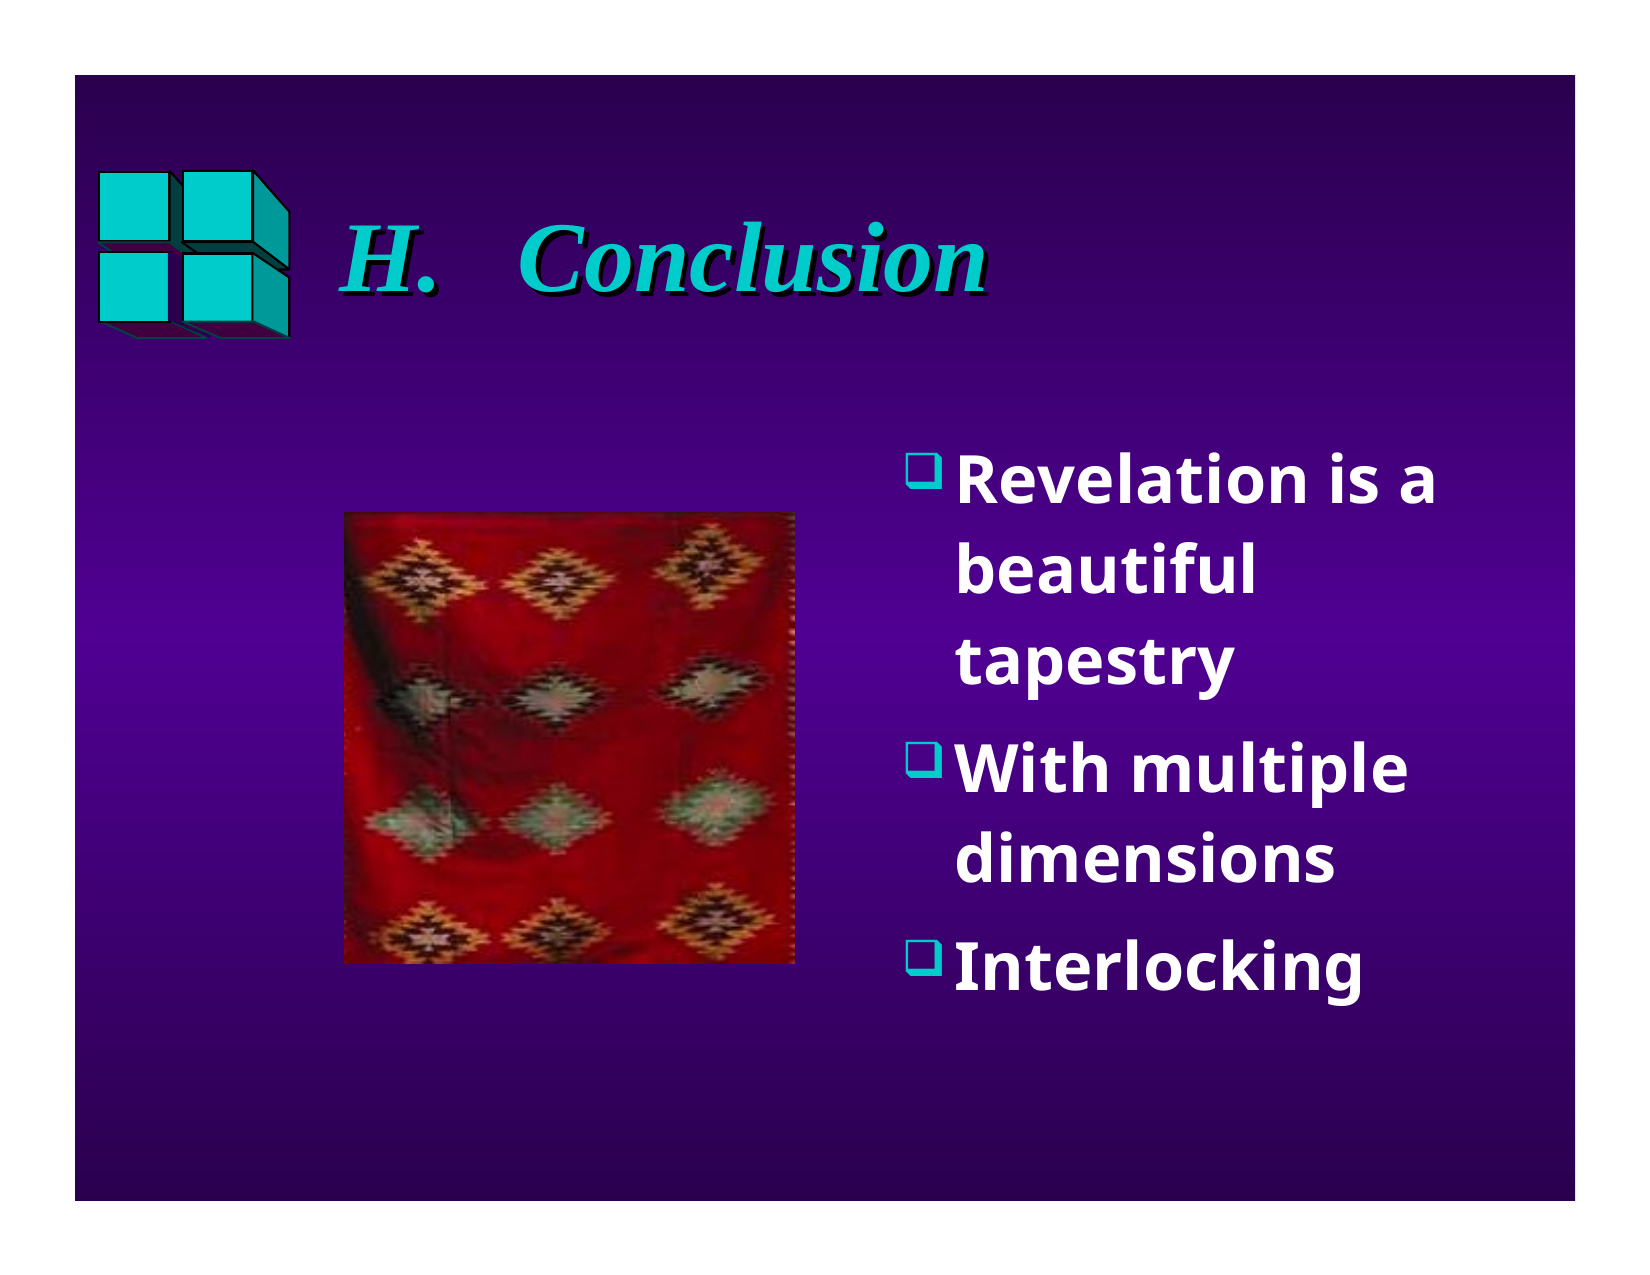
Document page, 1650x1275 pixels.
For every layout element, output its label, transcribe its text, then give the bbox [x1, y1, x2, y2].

title H. Conclusion [299, 153, 1463, 363]
picture [344, 512, 795, 964]
list Revelation is a beautiful tapestry With multiple dimensions Interlocking [887, 424, 1514, 1101]
